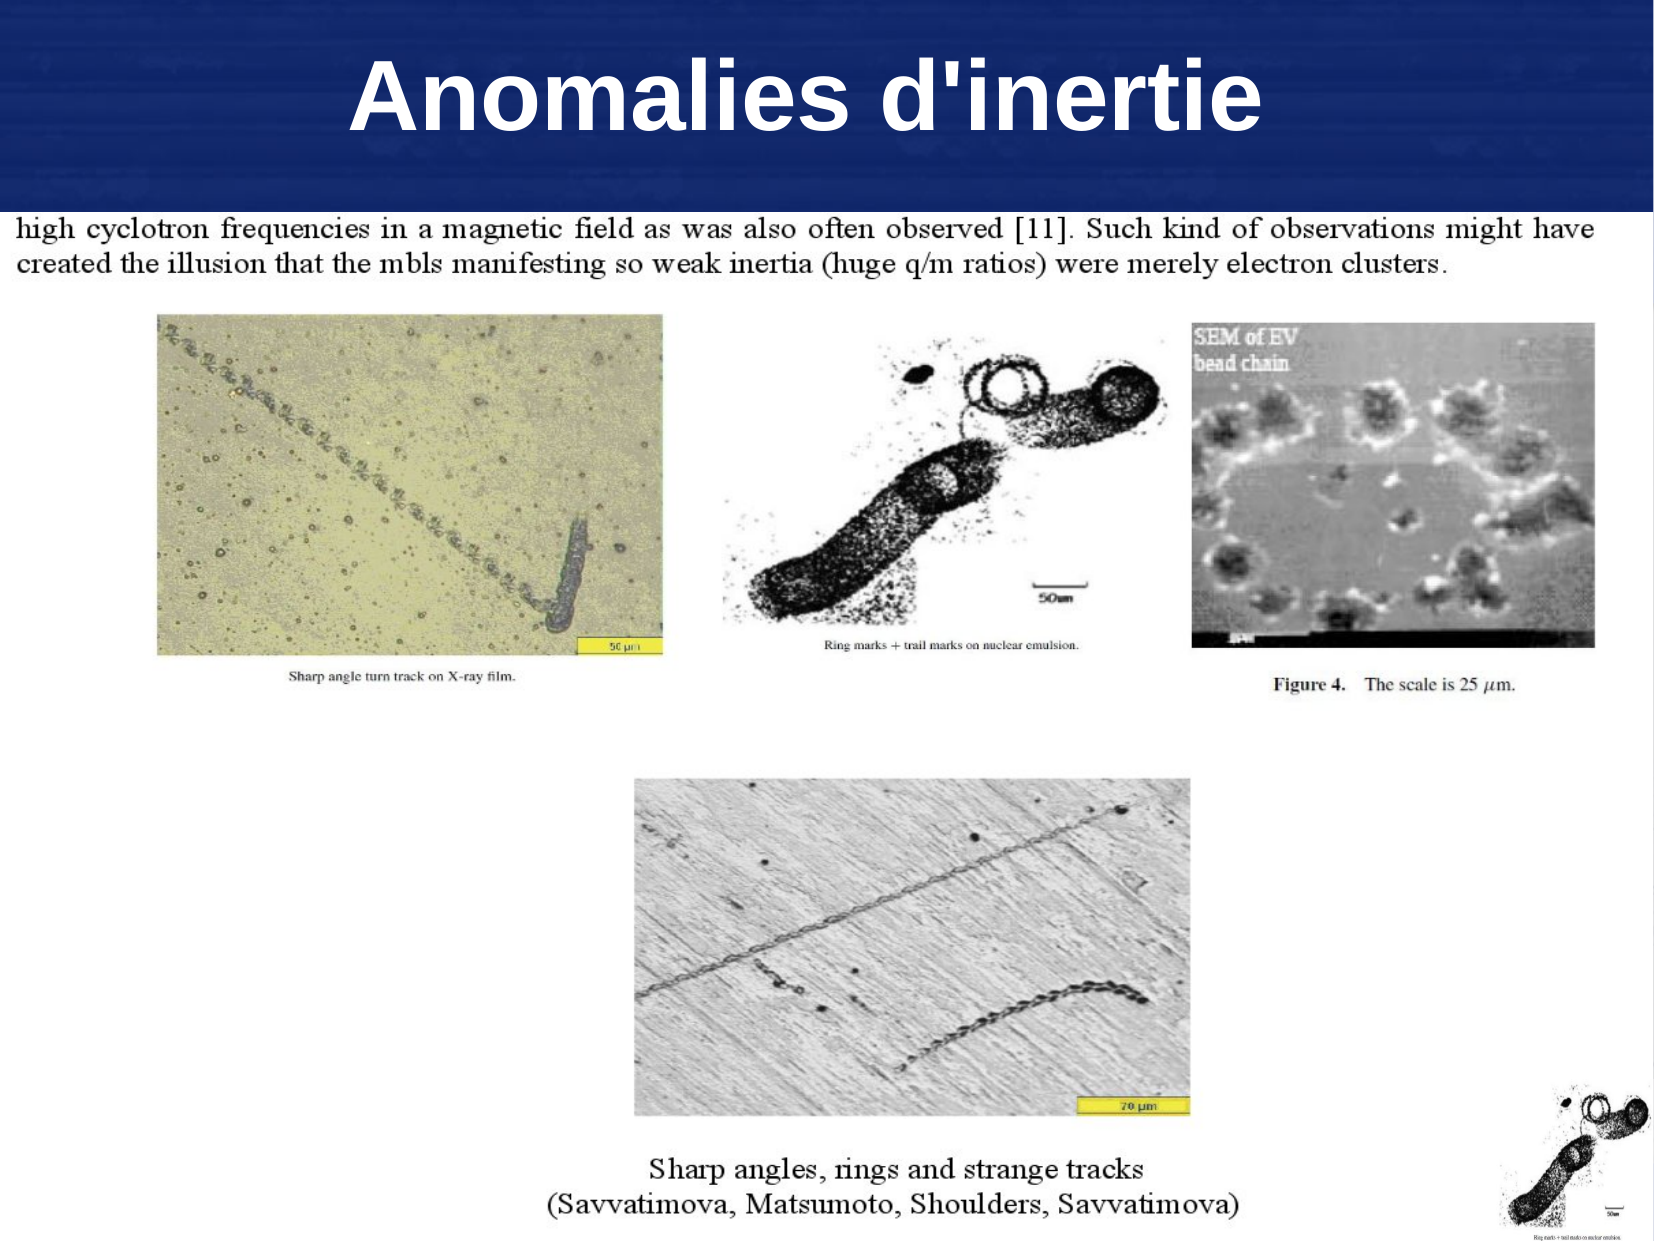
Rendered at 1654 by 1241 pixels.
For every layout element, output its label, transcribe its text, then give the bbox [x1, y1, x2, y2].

title Anomalies d'inertie [141, 0, 1471, 212]
picture [0, 0, 1654, 1241]
